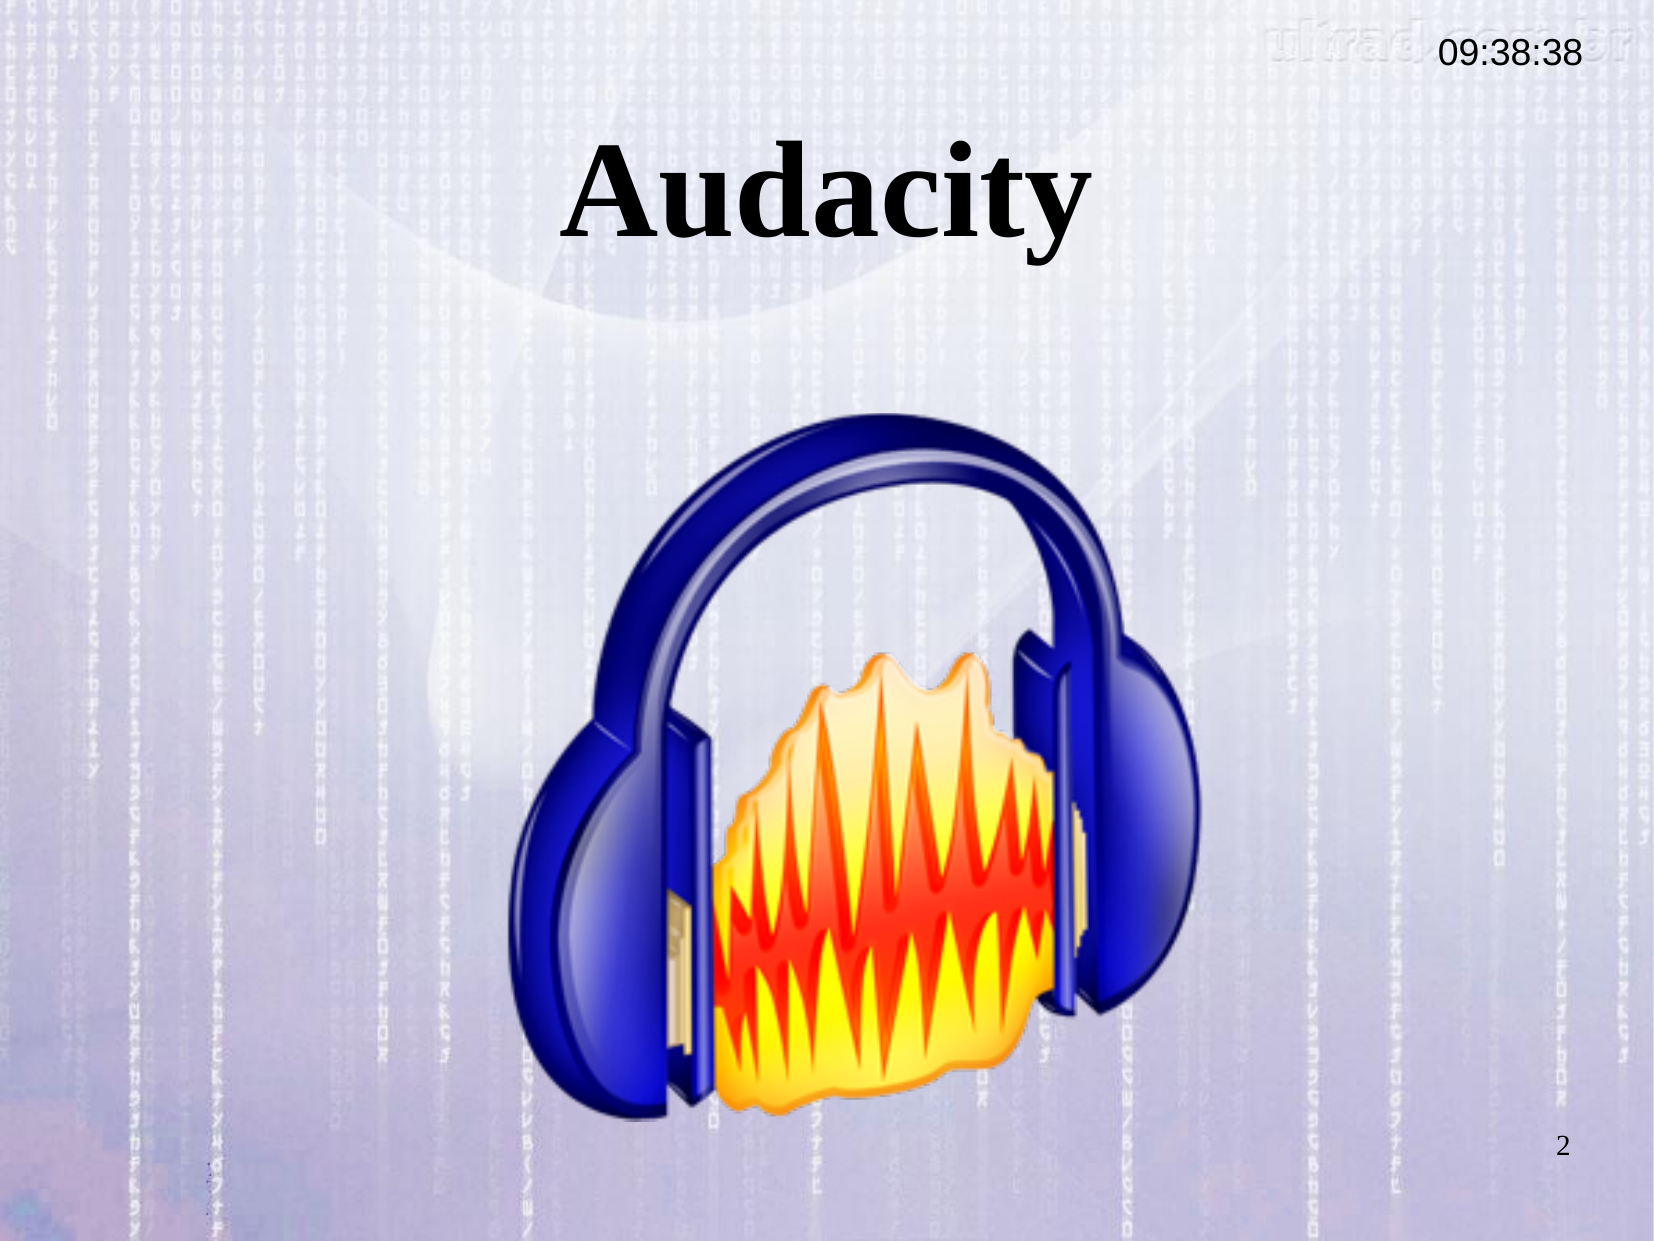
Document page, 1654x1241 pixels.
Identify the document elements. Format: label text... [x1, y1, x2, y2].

picture [0, 0, 1654, 1241]
text_box Audacity [29, 106, 1625, 301]
text_box 12:04:16 [1423, 23, 1631, 94]
